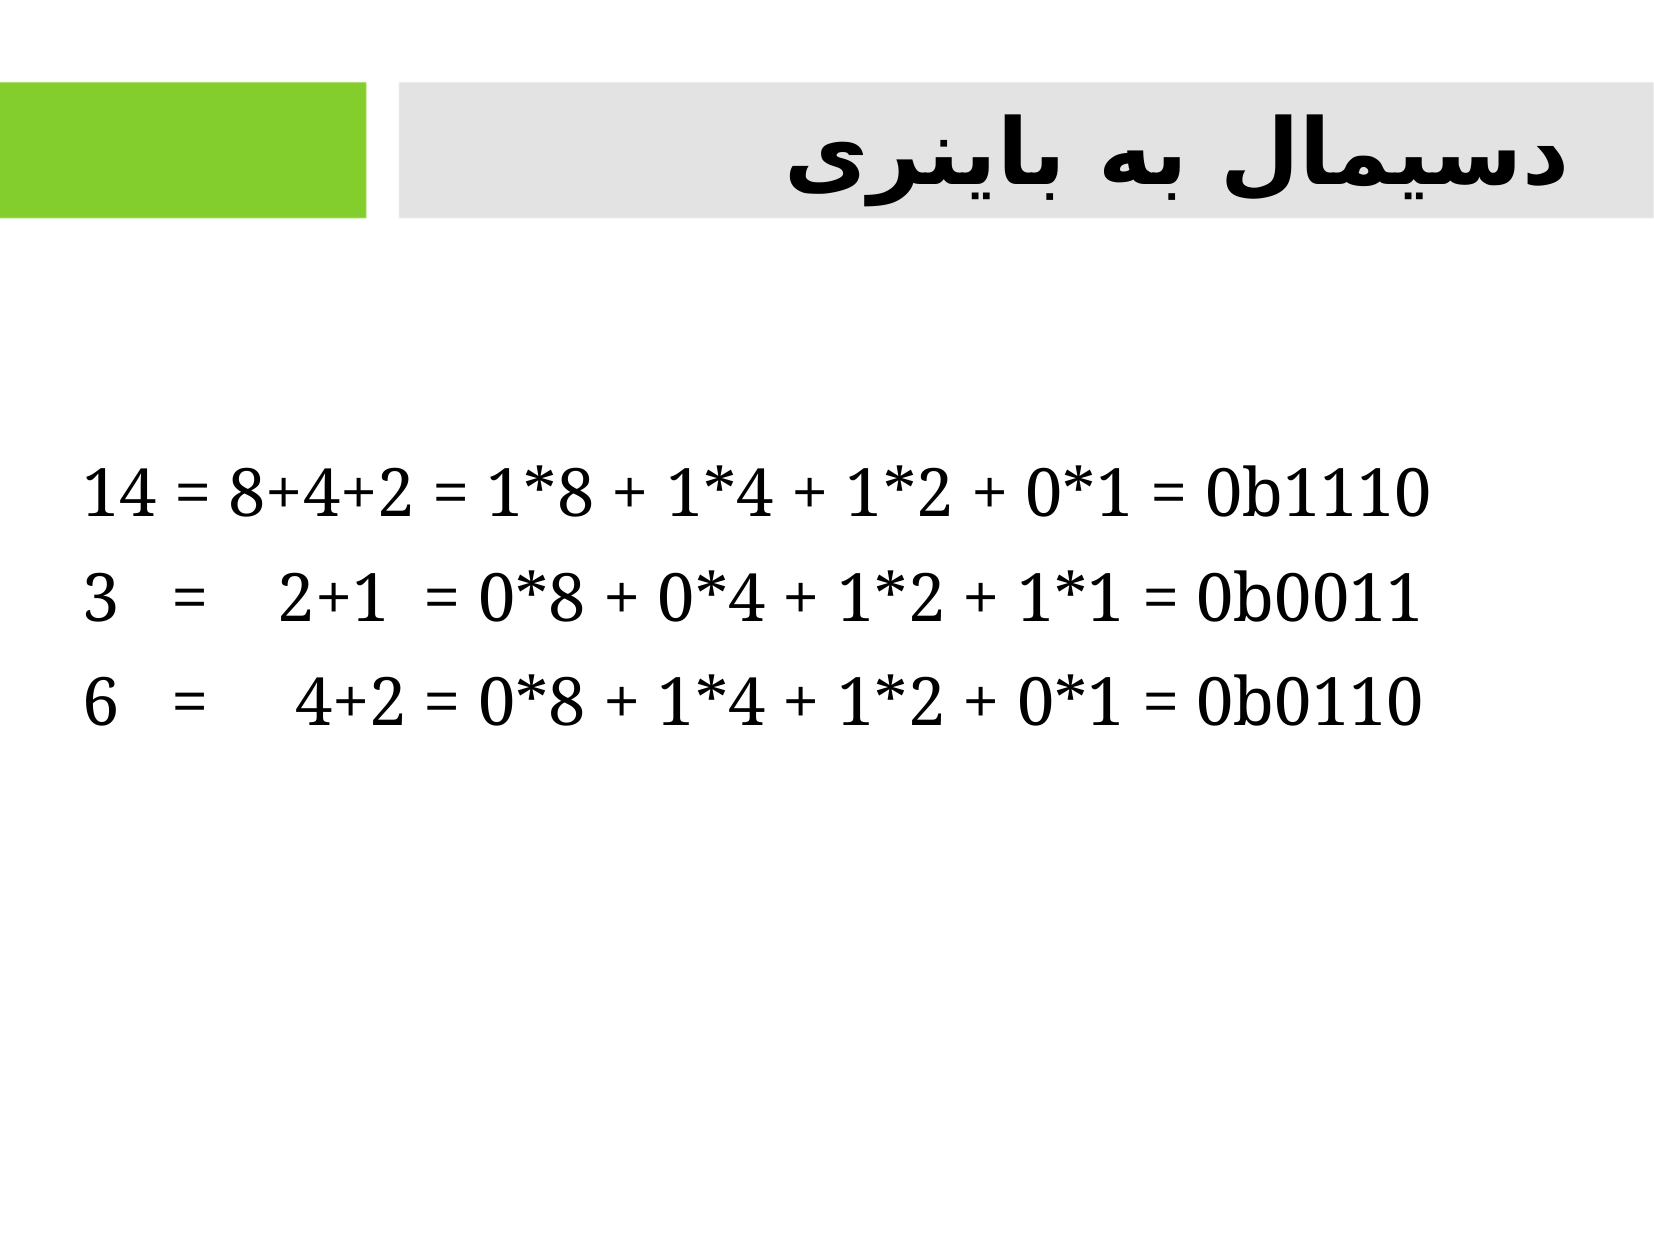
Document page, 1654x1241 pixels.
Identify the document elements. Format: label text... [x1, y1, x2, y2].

picture [0, 0, 1654, 1241]
subtitle 14 = 8+4+2 = 1*8 + 1*4 + 1*2 + 0*1 = 0b1110 3 = 2+1 = 0*8 + 0*4 + 1*2 + 1*1 = 0b0011 6 = 4+2 = 0*8 + 1*4 + 1*2 + 0*1 = 0b0110 [82, 290, 1571, 1109]
title دسیمال به باینری [82, 49, 1571, 257]
